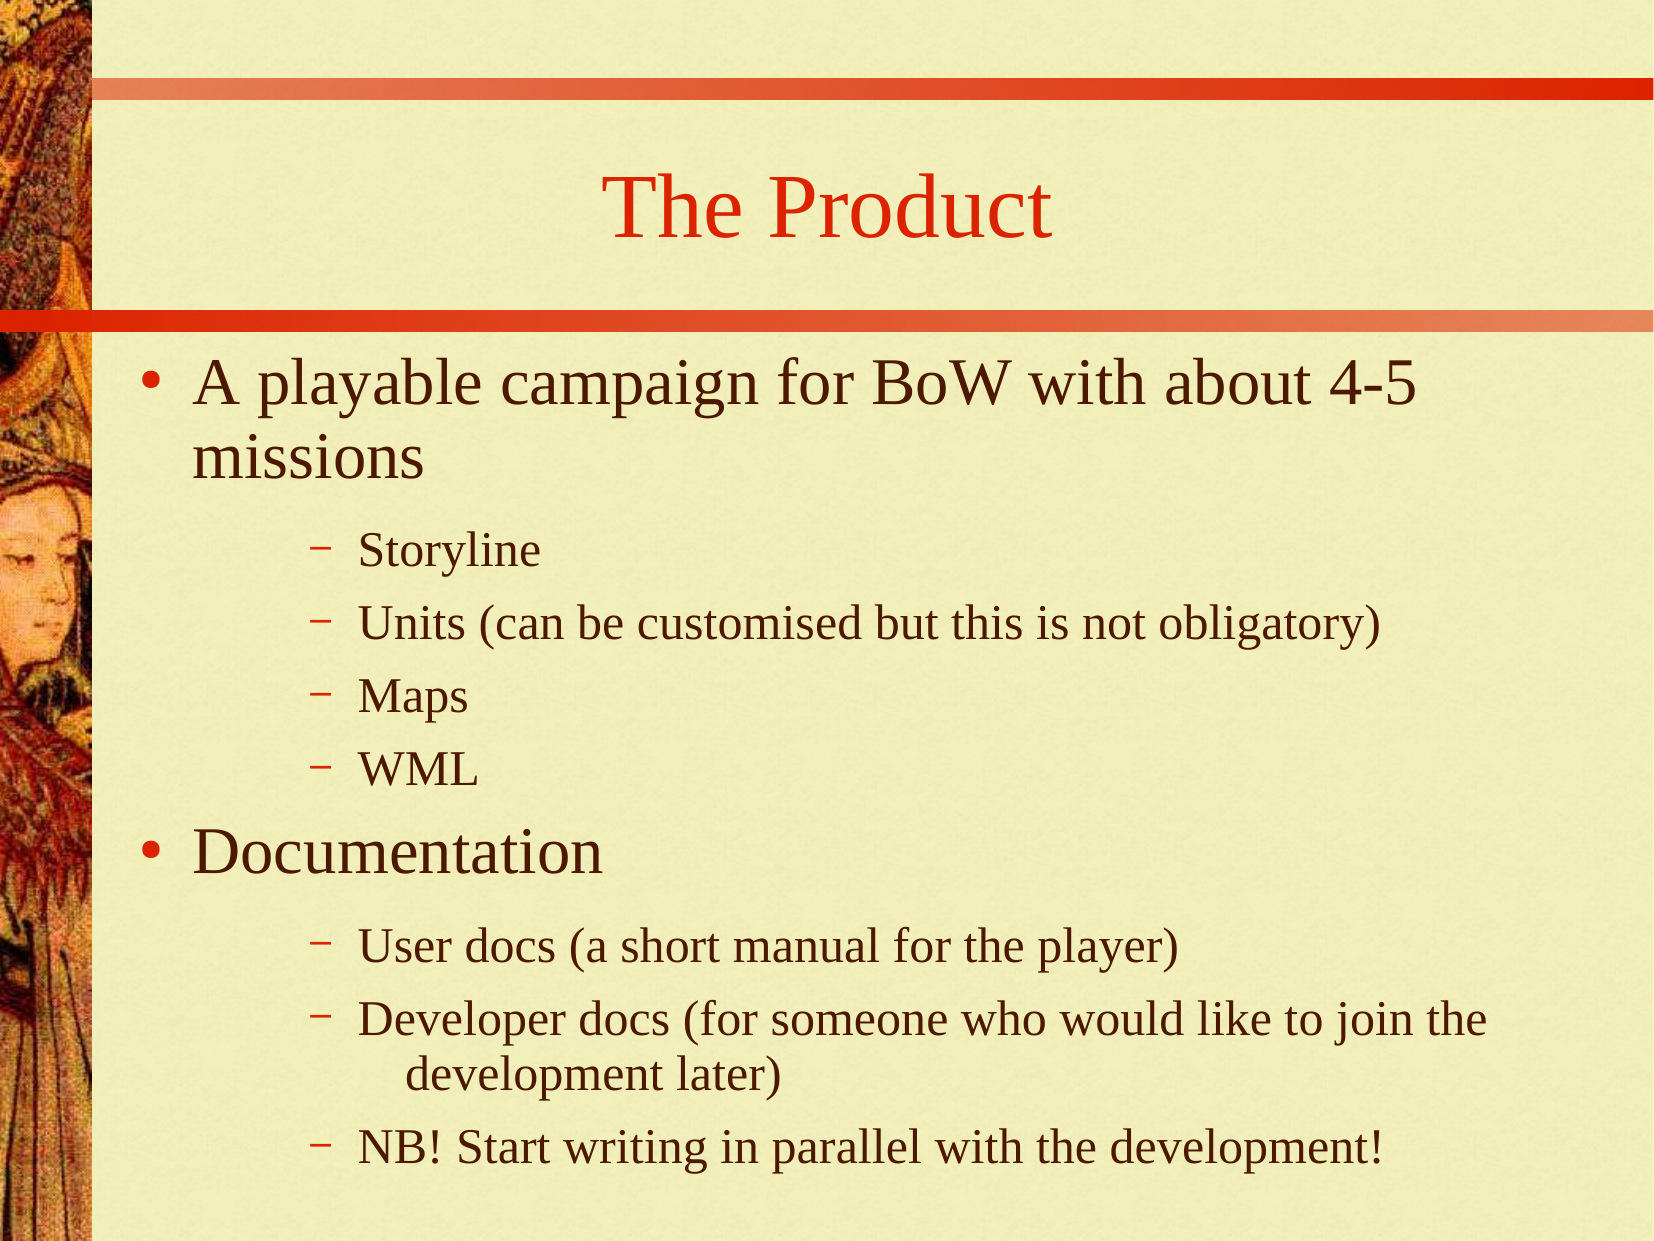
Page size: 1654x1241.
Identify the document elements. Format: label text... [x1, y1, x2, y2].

title The Product [121, 102, 1534, 311]
picture [0, 332, 1654, 1241]
list A playable campaign for BoW with about 4-5 missions Storyline Units (can be customised but this is not obligatory) Maps WML Documentation User docs (a short manual for the player) Developer docs (for someone who would like to join the development later) NB! Start writing in parallel with the development! [121, 344, 1534, 1236]
picture [0, 0, 1654, 310]
